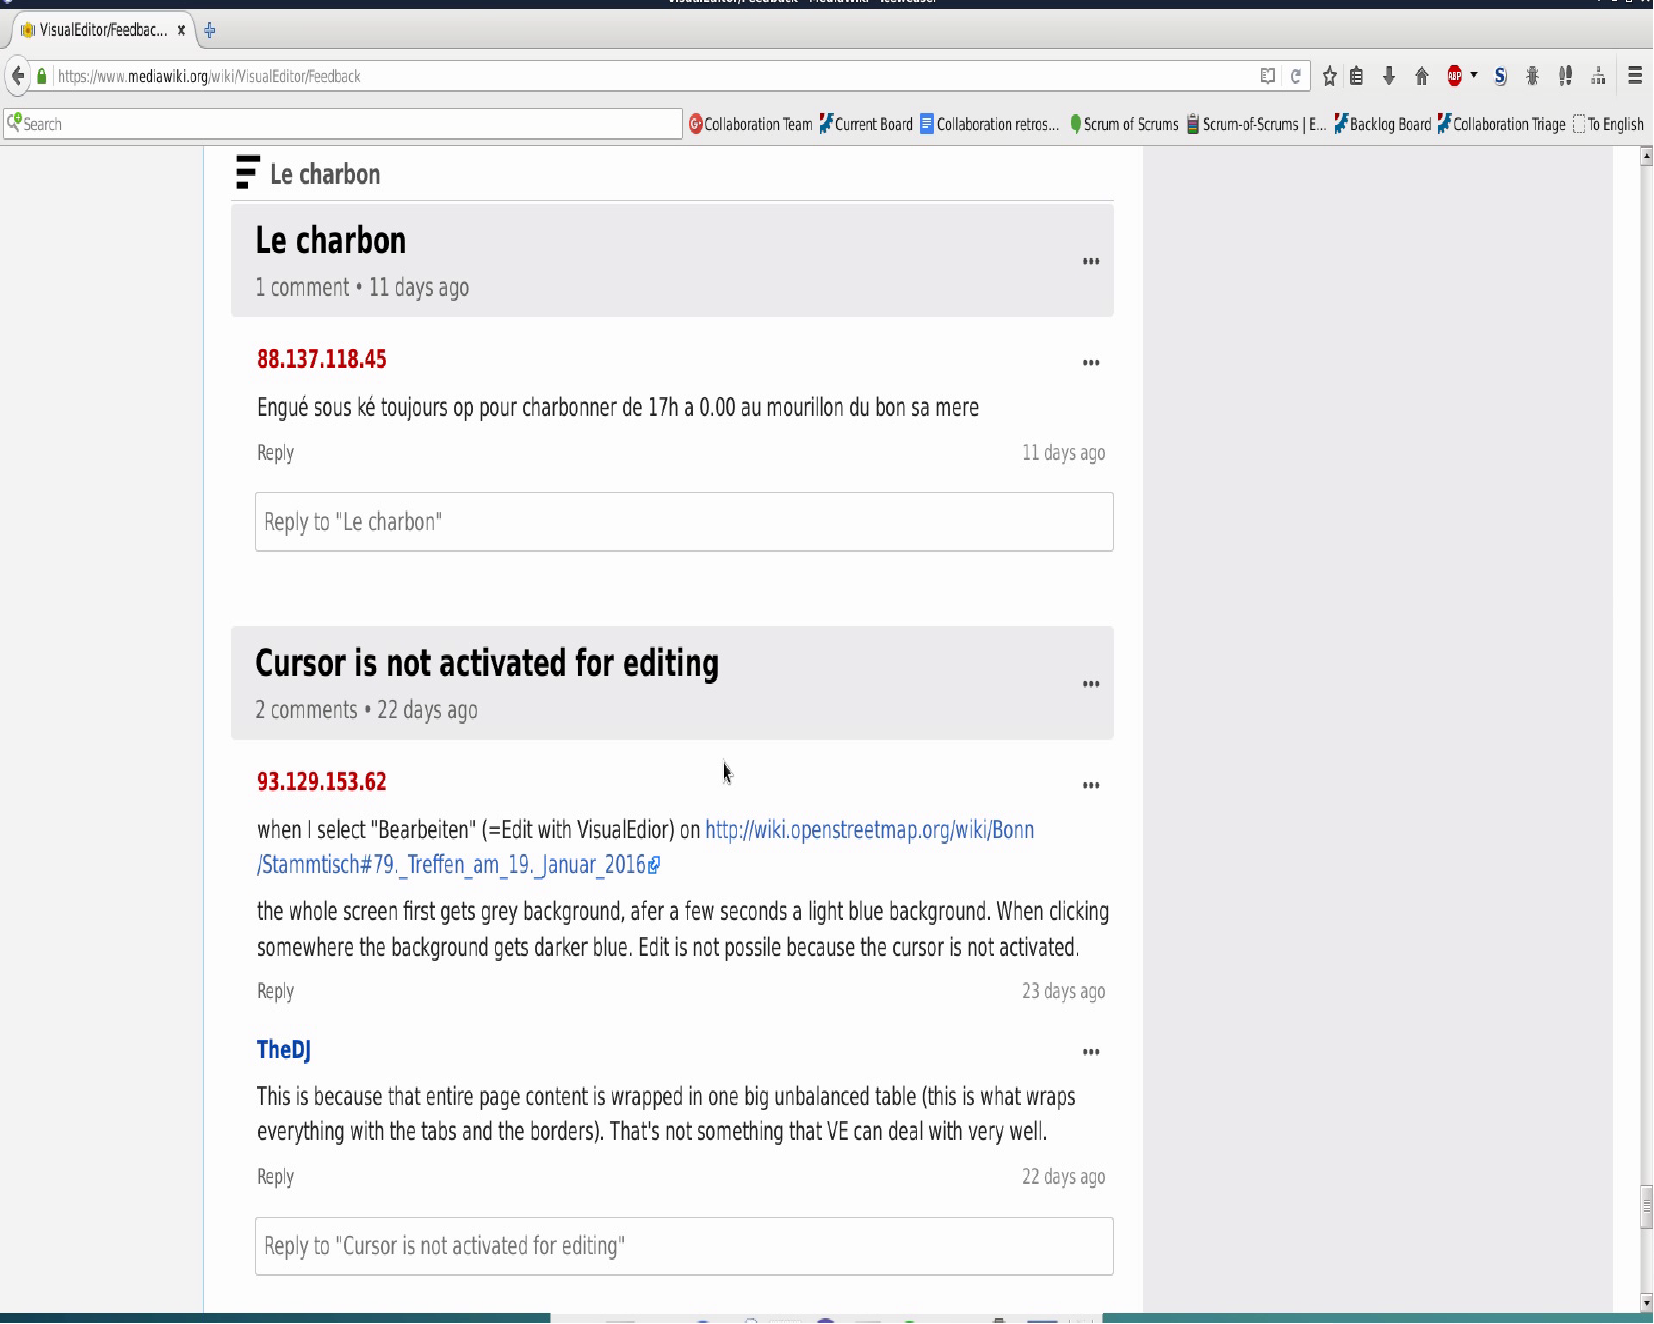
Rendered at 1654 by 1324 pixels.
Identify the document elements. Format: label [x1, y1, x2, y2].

text_box [0, 0, 1653, 1323]
